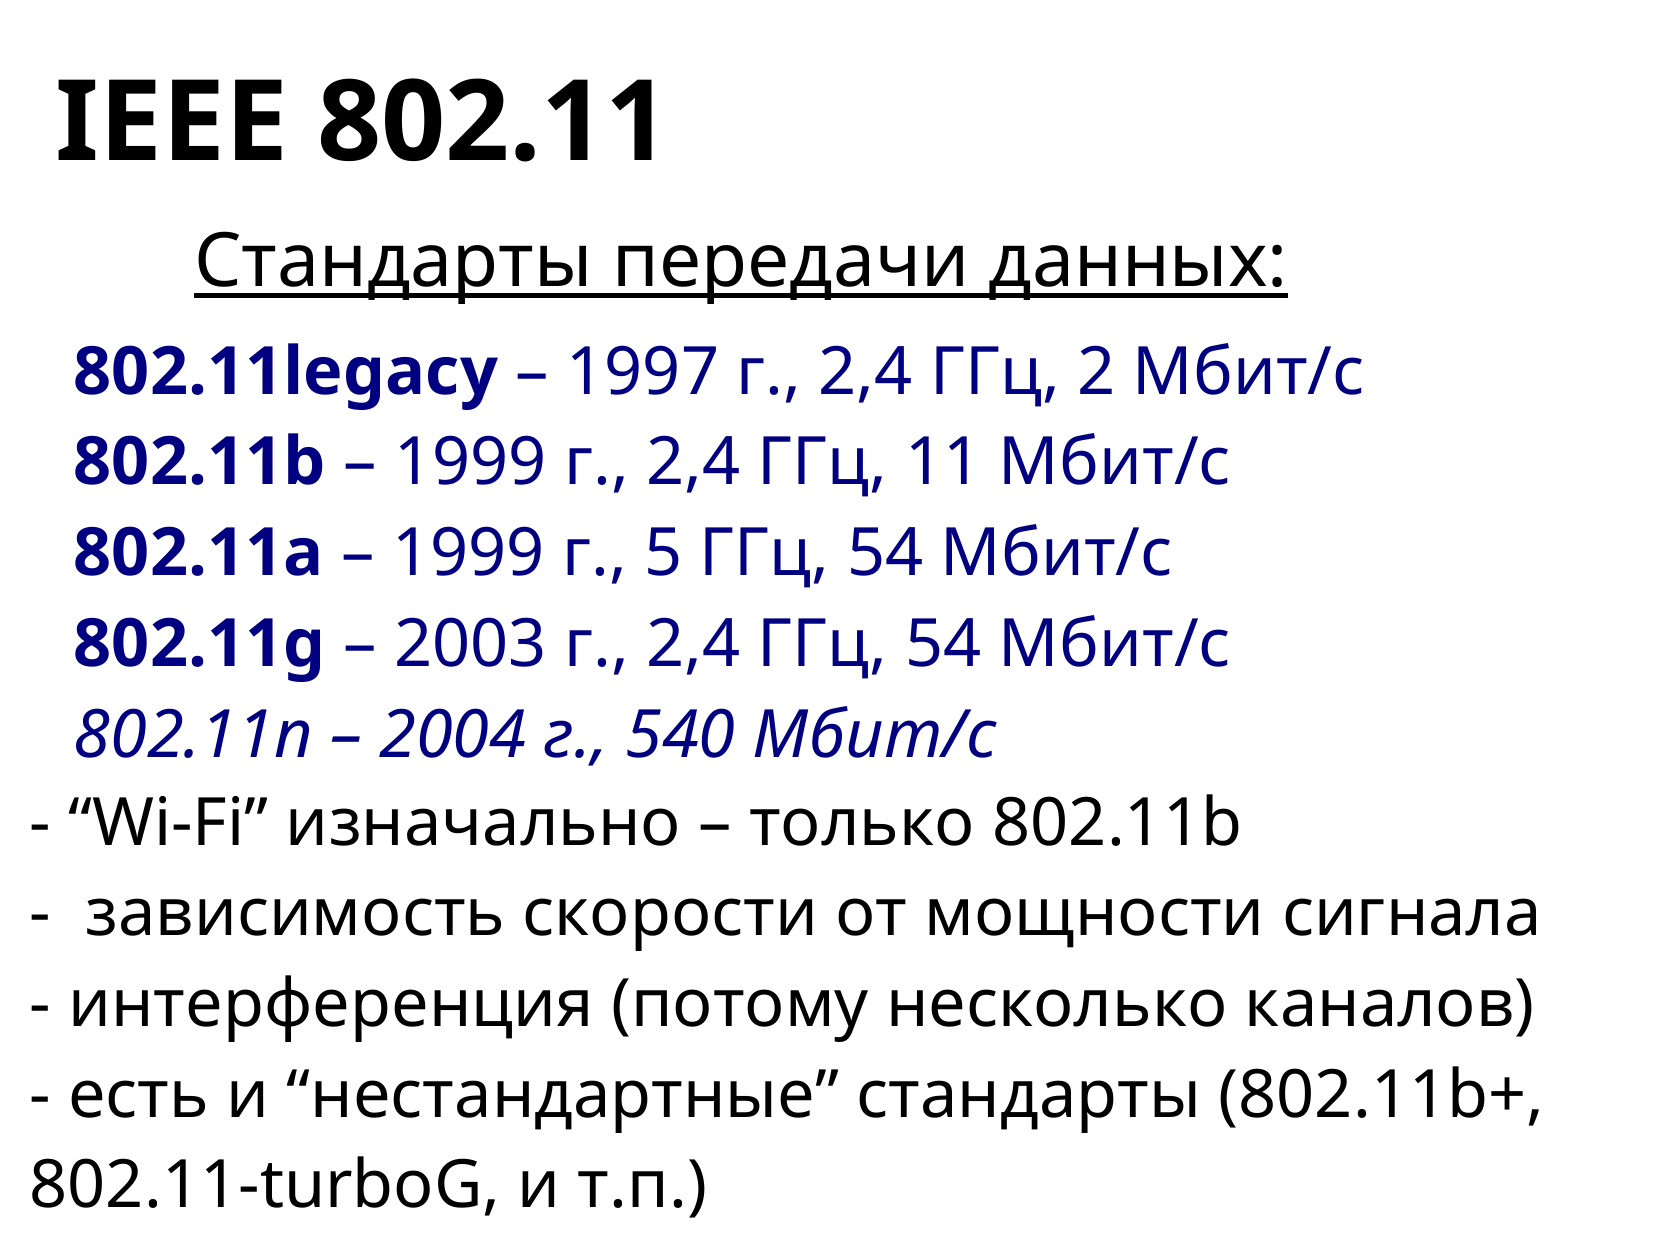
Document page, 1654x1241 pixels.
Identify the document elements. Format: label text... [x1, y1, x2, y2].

text_box - “Wi-Fi” изначально – только 802.11b - зависимость скорости от мощности сигнала - интерференция (потому несколько каналов) - есть и “нестандартные” стандарты (802.11b+, 802.11-turboG, и т.п.) [29, 773, 1654, 1179]
text_box Стандарты передачи данных: [194, 206, 1359, 298]
text_box 802.11legacy – 1997 г., 2,4 ГГц, 2 Мбит/с 802.11b – 1999 г., 2,4 ГГц, 11 Мбит/с 802.11a – 1999 г., 5 ГГц, 54 Мбит/с 802.11g – 2003 г., 2,4 ГГц, 54 Мбит/с 802.11n – 2004 г., 540 Мбит/с [73, 322, 1567, 728]
text_box IEEE 802.11 [55, 40, 827, 178]
